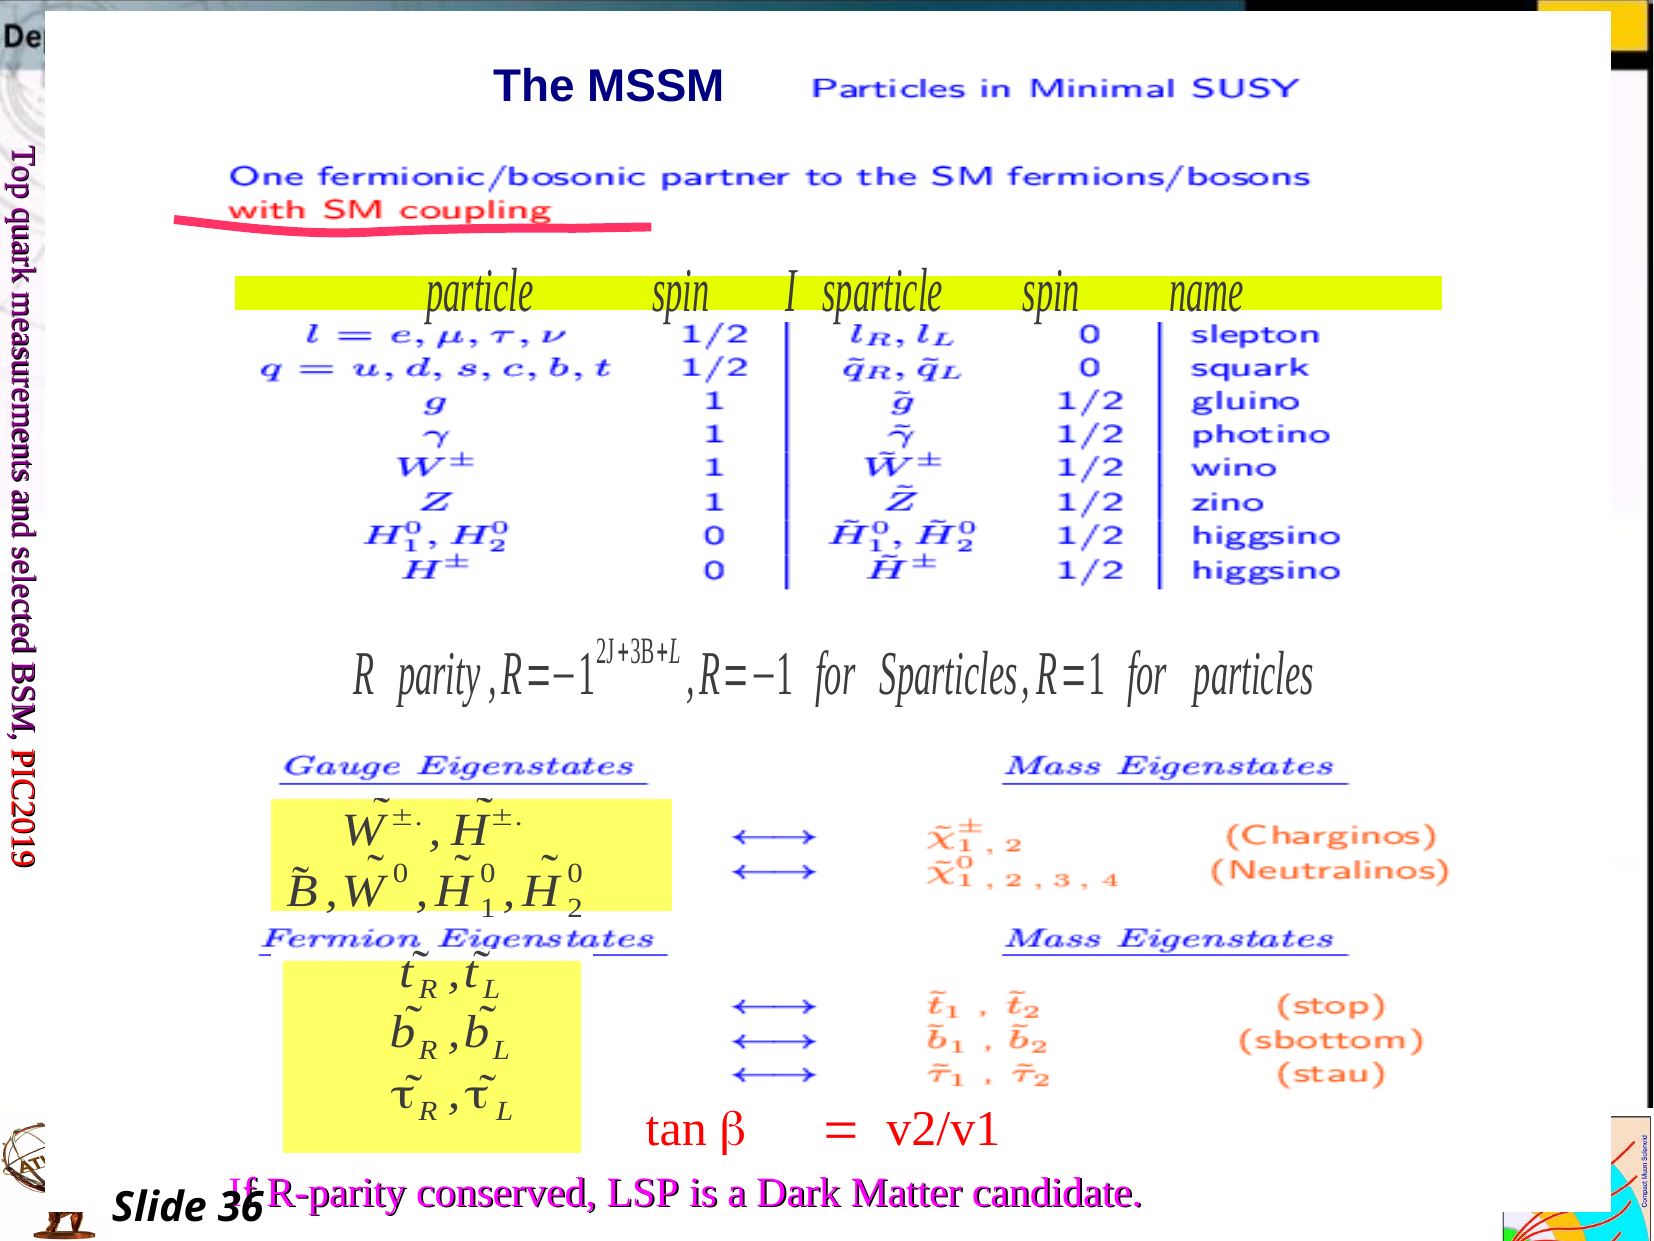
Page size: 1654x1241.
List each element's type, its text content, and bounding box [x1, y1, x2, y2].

text_box [1254, 270, 1449, 316]
picture [14, 190, 25, 194]
chart [376, 946, 525, 1126]
title The MSSM [0, 0, 1315, 190]
text_box [252, 615, 1471, 724]
text_box tan v2/v1 [645, 1100, 1001, 1168]
text_box Slide 36 [111, 1177, 244, 1232]
chart [270, 798, 595, 924]
text_box If R-parity conserved, LSP is a Dark Matter candidate. [228, 1168, 1539, 1220]
text_box [265, 792, 679, 917]
text_box [277, 955, 587, 1159]
chart [342, 628, 1324, 707]
picture [0, 0, 1654, 1241]
text_box [228, 270, 413, 316]
chart [413, 256, 1254, 326]
